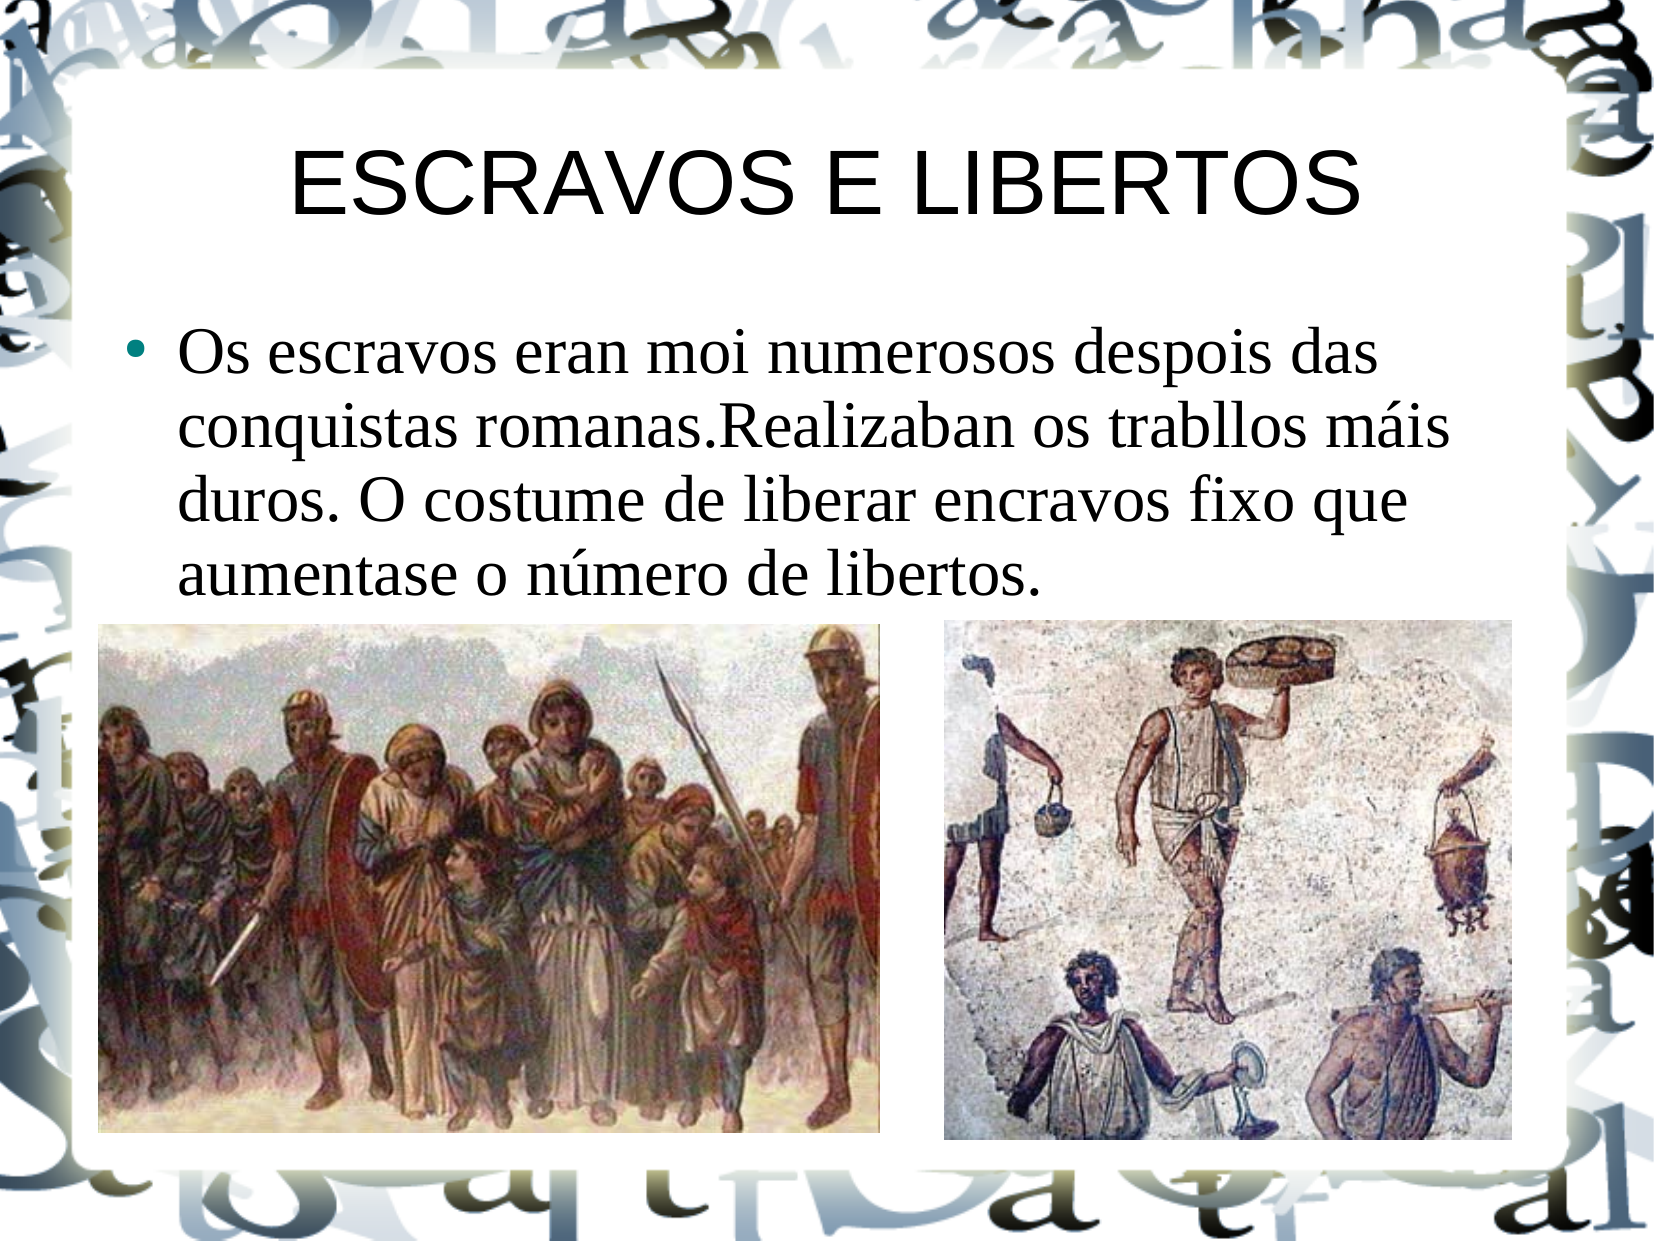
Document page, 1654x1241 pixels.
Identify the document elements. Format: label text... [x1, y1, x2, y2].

picture [0, 0, 1654, 1241]
list Os escravos eran moi numerosos despois das conquistas romanas.Realizaban os trabllos máis duros. O costume de liberar encravos fixo que aumentase o número de libertos. [106, 313, 1530, 1133]
title ESCRAVOS E LIBERTOS [82, 78, 1571, 287]
